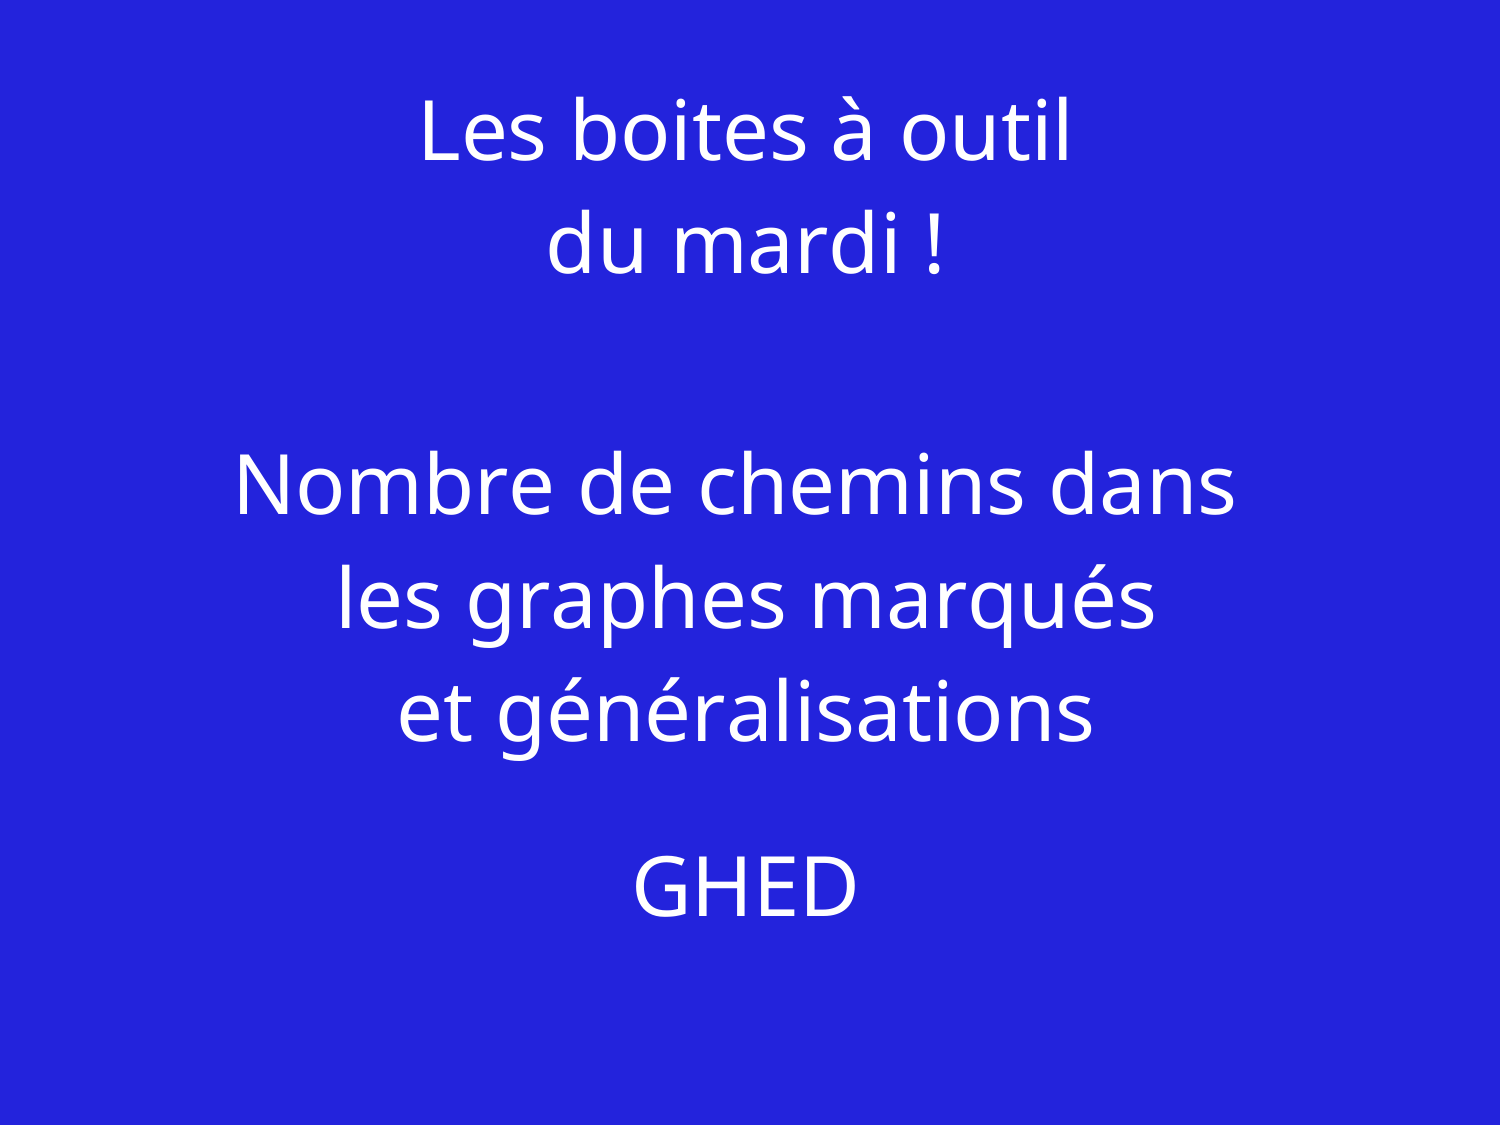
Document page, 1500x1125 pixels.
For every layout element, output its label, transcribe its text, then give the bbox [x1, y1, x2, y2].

text_box Les boites à outil du mardi ! [402, 63, 1090, 307]
text_box GHED [616, 819, 876, 949]
text_box Nombre de chemins dans les graphes marqués et généralisations [217, 418, 1276, 775]
